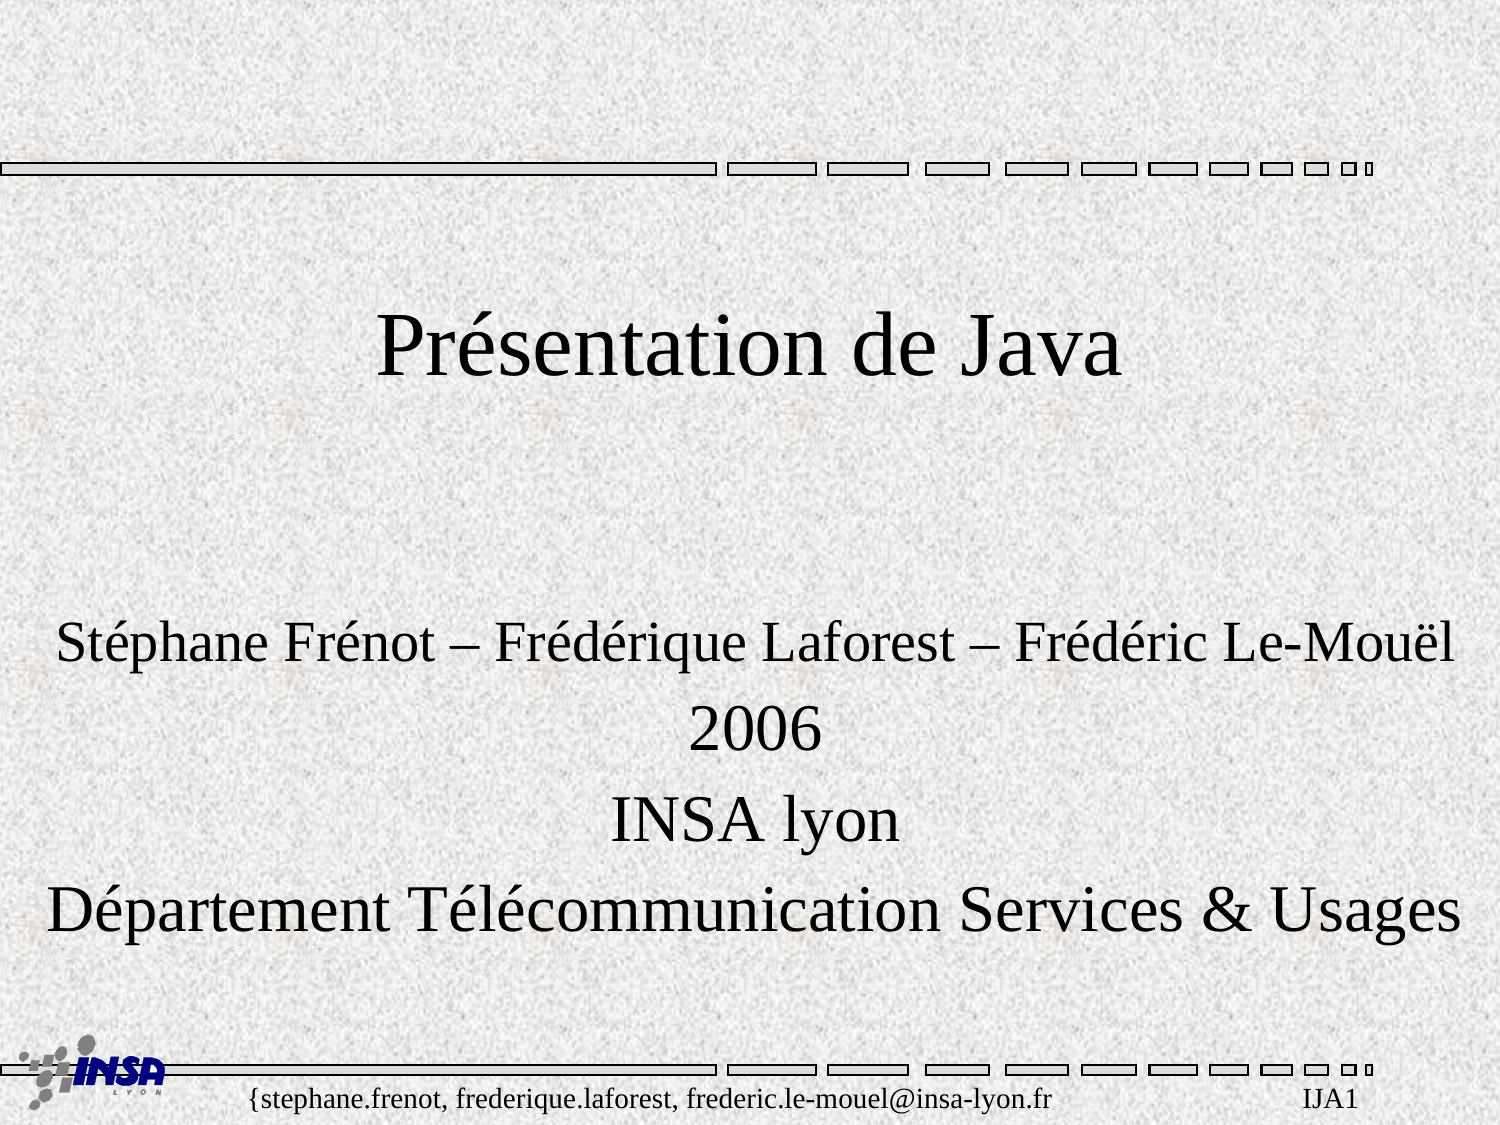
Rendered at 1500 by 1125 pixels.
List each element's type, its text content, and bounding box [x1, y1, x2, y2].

title Présentation de Java [112, 250, 1388, 439]
subtitle Stéphane Frénot – Frédérique Laforest – Frédéric Le-Mouël 2006 INSA lyon Département Télécommunication Services & Usages [5, 602, 1500, 978]
picture [0, 0, 1500, 1125]
